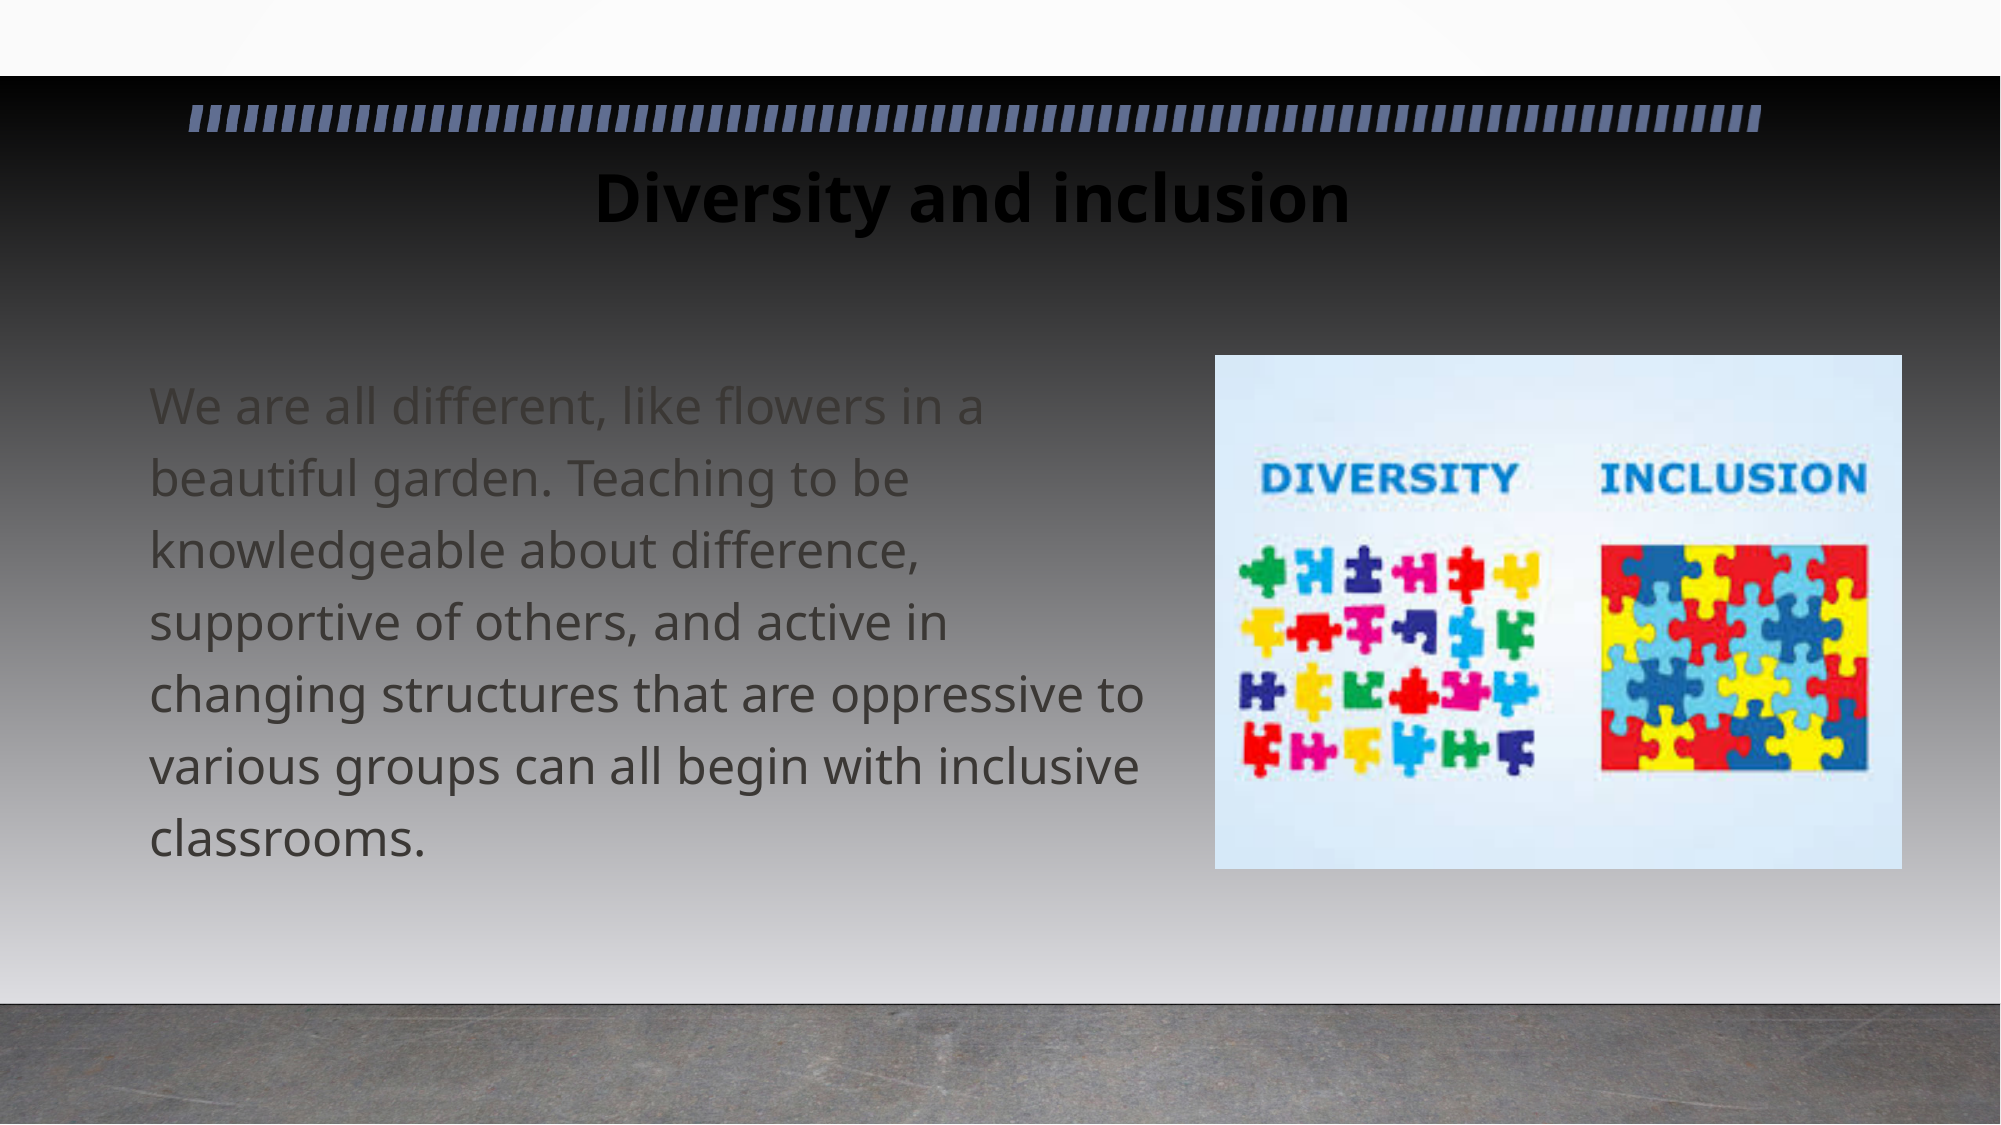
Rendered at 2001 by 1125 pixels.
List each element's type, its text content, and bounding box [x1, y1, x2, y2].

list We are all different, like flowers in a beautiful garden. Teaching to be knowledgeable about difference, supportive of others, and active in changing structures that are oppressive to various groups can all begin with inclusive classrooms. [134, 355, 1193, 936]
picture [1215, 355, 1902, 869]
title Diversity and inclusion [185, 157, 1762, 331]
